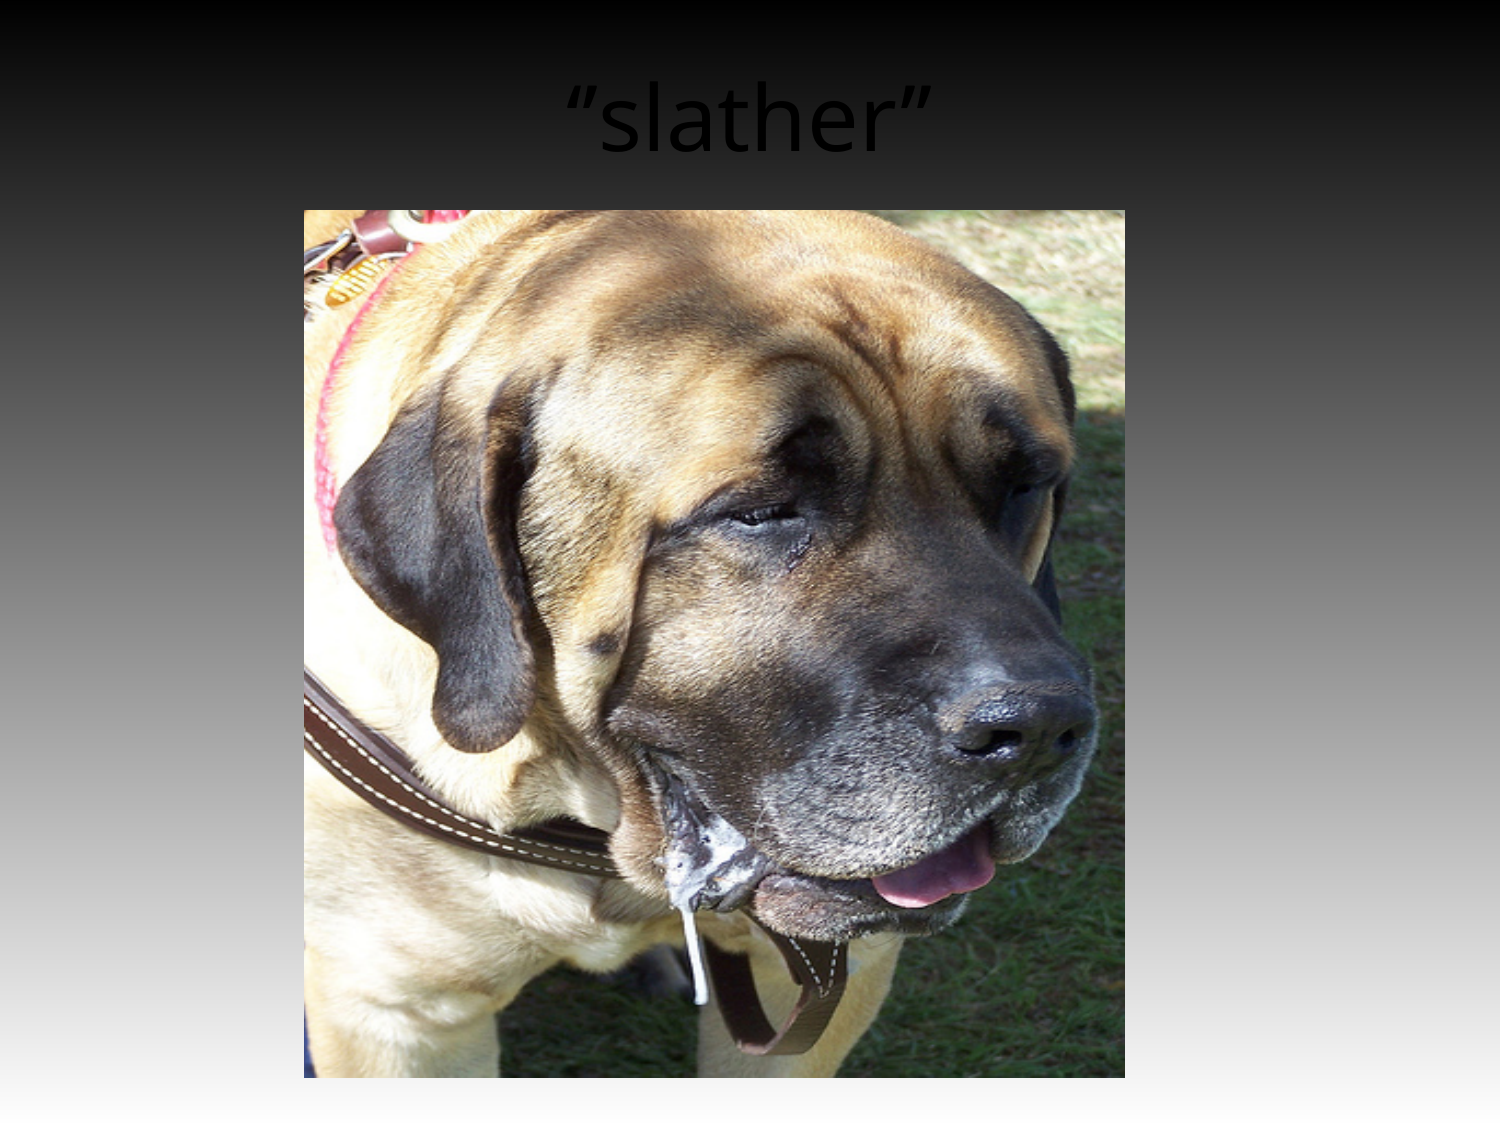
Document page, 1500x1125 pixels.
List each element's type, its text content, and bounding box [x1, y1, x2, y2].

picture [304, 210, 1125, 1079]
title ‘’slather’’ [75, 45, 1425, 233]
